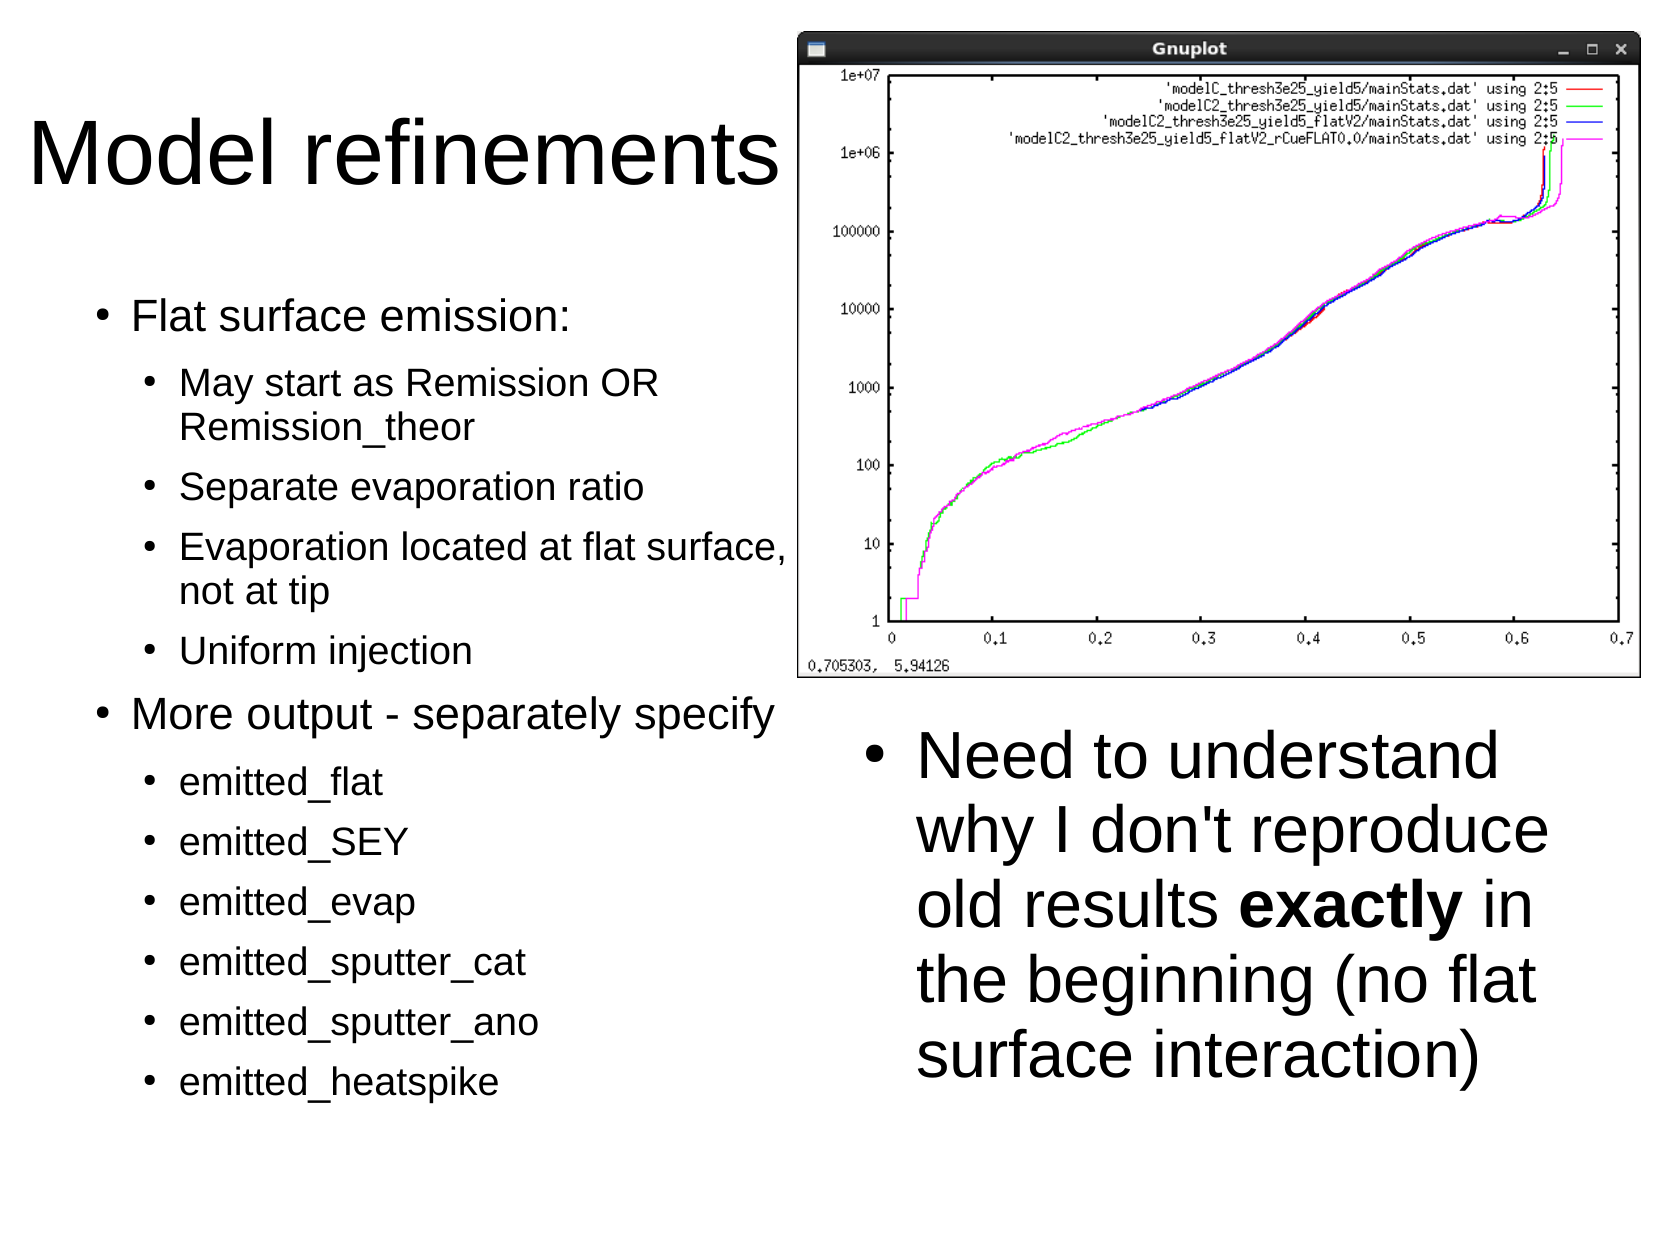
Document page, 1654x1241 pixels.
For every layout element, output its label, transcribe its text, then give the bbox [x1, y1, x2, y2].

list Need to understand why I don't reproduce old results exactly in the beginning (no flat surface interaction) [845, 717, 1572, 1109]
list Flat surface emission: May start as Remission OR Remission_theor Separate evaporation ratio Evaporation located at flat surface, not at tip Uniform injection More output - separately specify emitted_flat emitted_SEY emitted_evap emitted_sputter_cat emitted_sputter_ano emitted_heatspike [82, 290, 809, 1109]
title Model refinements [11, 49, 797, 257]
picture [797, 31, 1641, 678]
